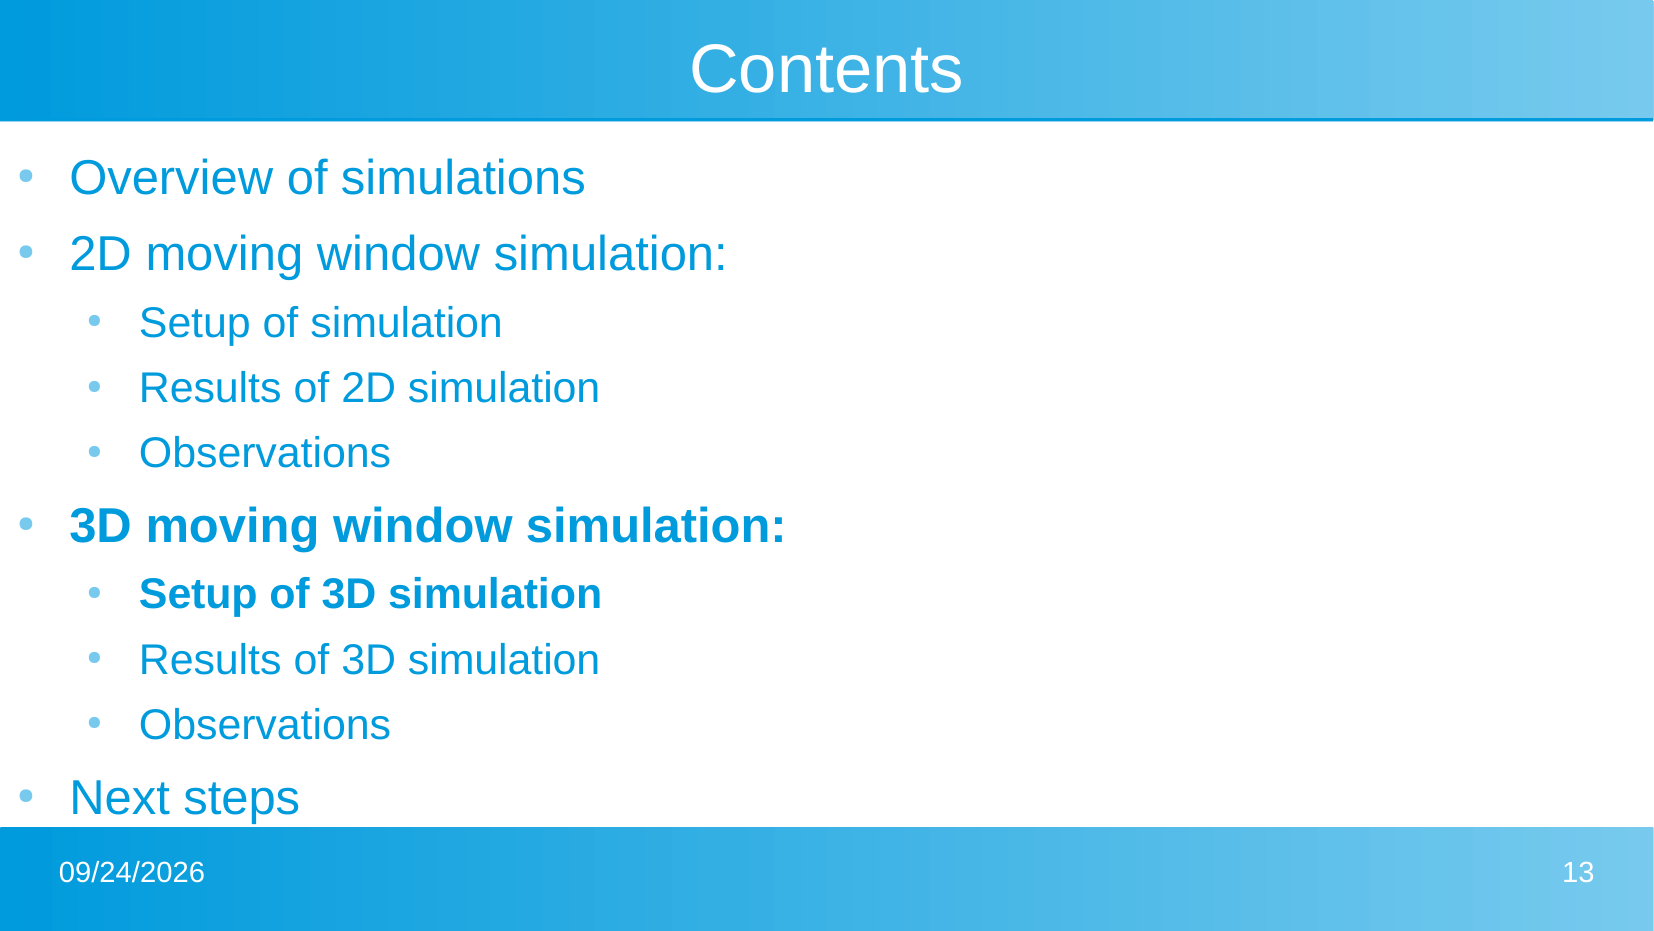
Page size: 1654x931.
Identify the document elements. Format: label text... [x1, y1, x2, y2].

list Overview of simulations 2D moving window simulation: Setup of simulation Results of 2D simulation Observations 3D moving window simulation: Setup of 3D simulation Results of 3D simulation Observations Next steps [0, 150, 1651, 826]
title Contents [59, 29, 1595, 108]
